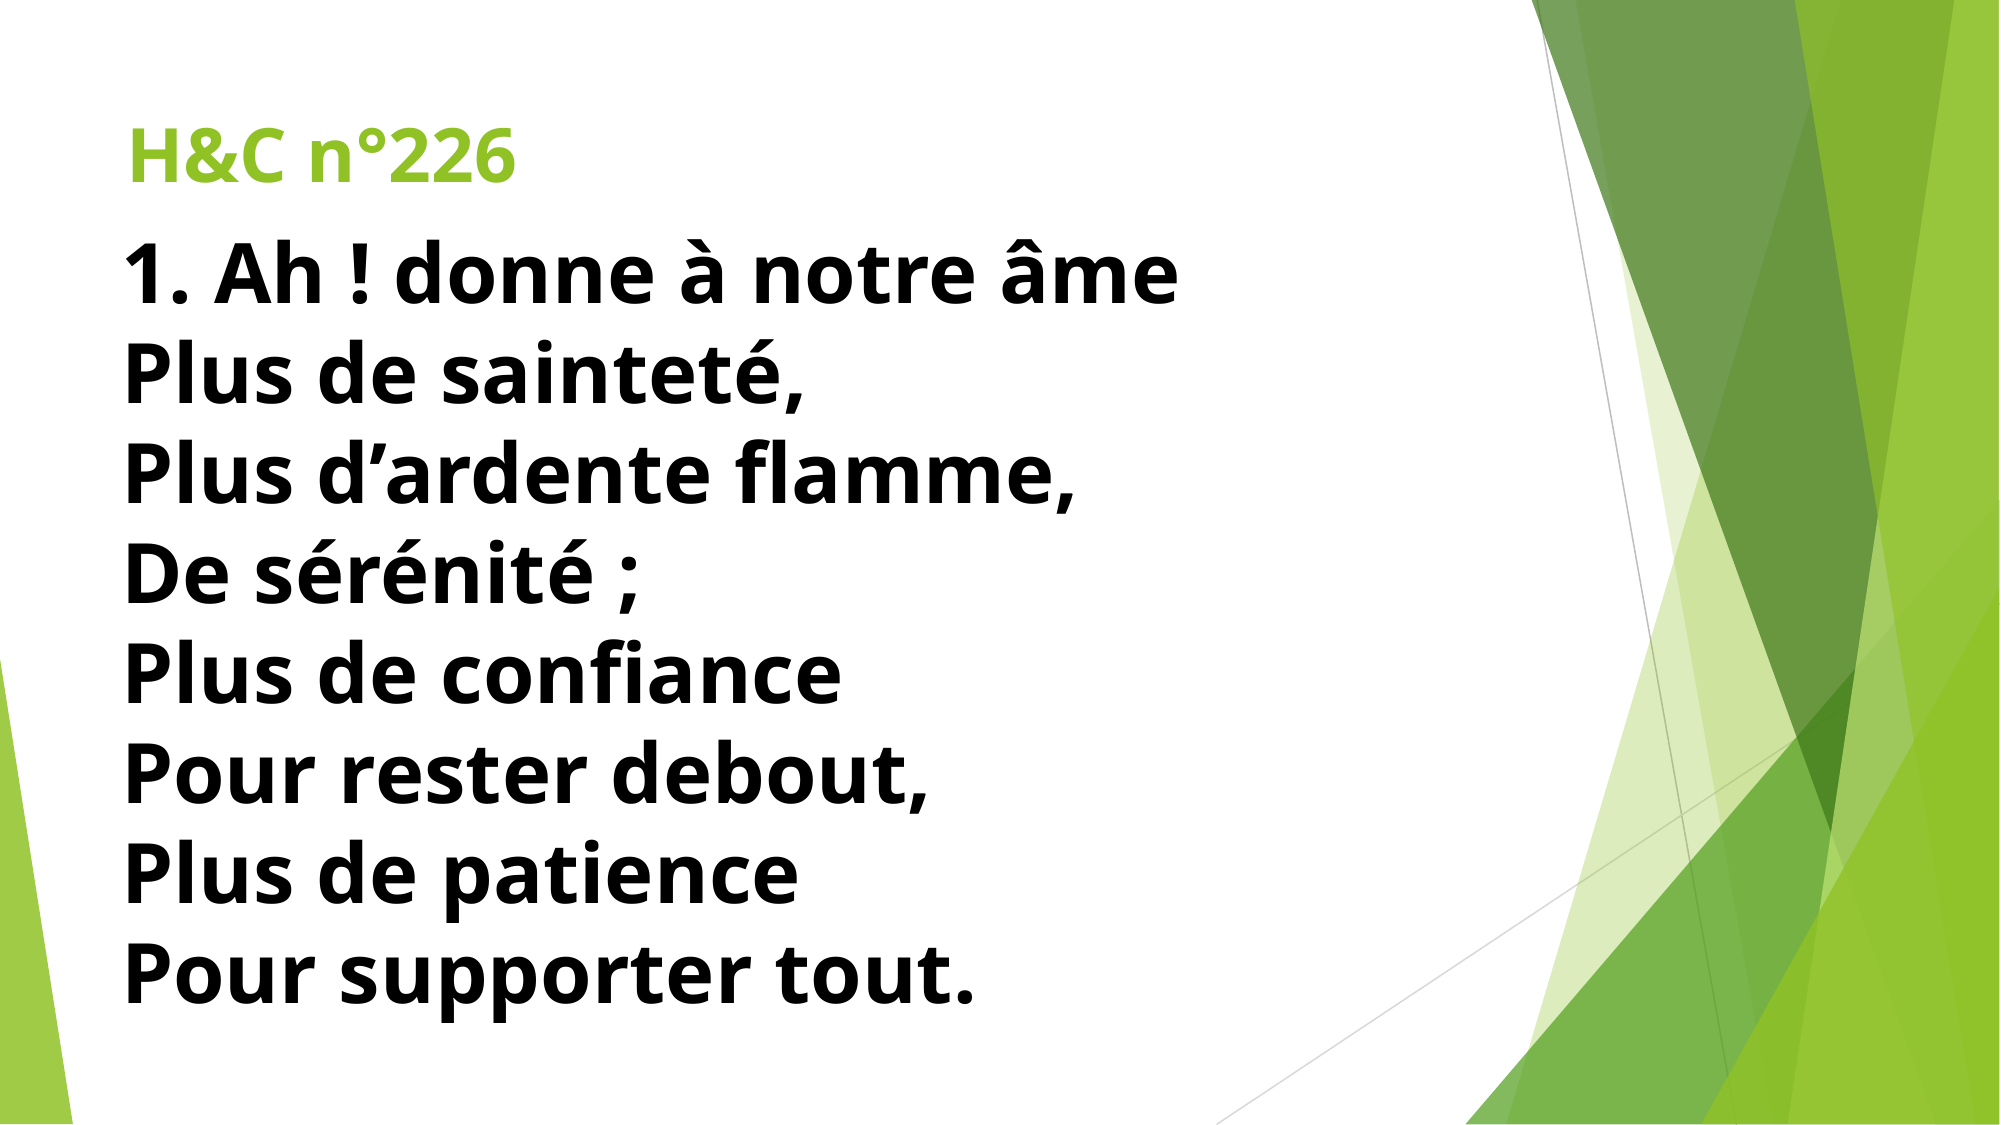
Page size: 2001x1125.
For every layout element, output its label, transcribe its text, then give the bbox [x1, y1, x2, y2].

text_box 1. Ah ! donne à notre âme Plus de sainteté, Plus d’ardente flamme, De sérénité ; Plus de confiance Pour rester debout, Plus de patience Pour supporter tout. [106, 212, 1961, 1074]
text_box H&C n°226 [111, 99, 1522, 212]
